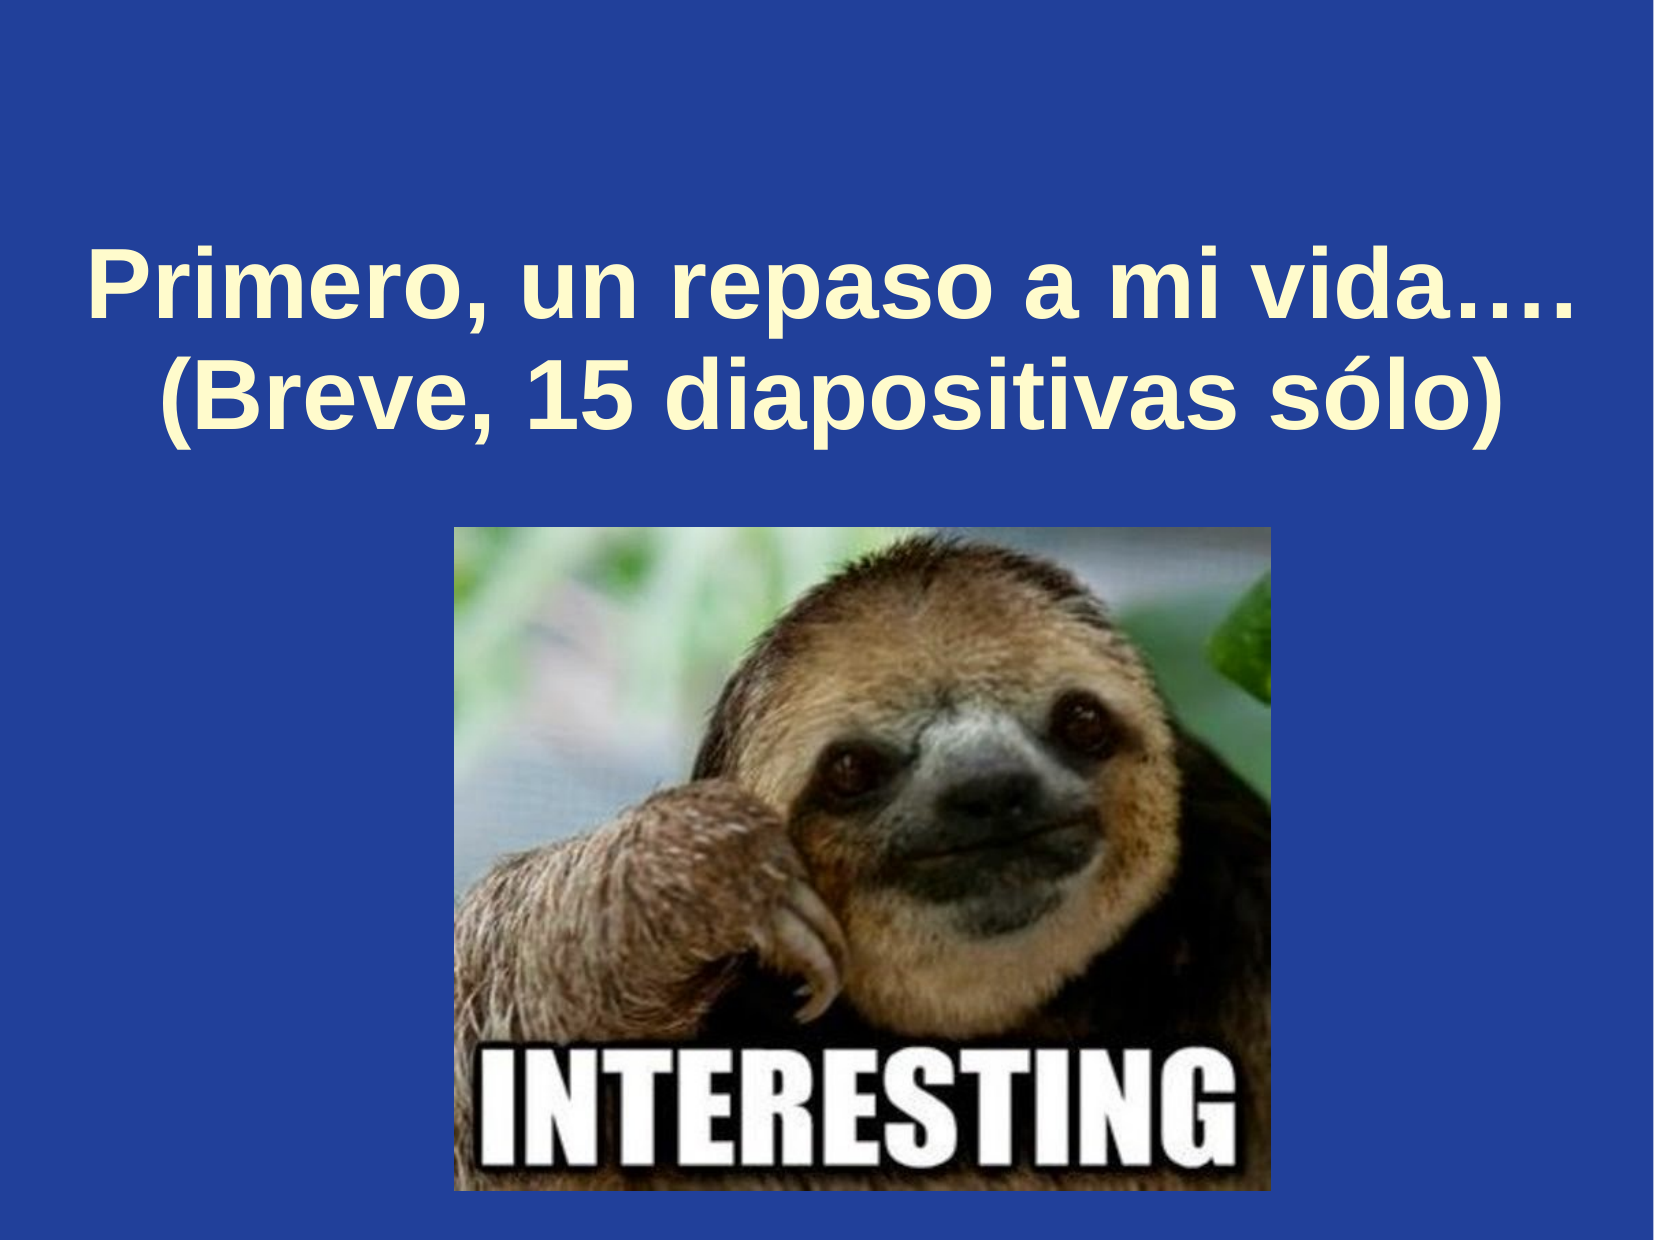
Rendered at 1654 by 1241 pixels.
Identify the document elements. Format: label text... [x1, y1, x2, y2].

title Primero, un repaso a mi vida…. (Breve, 15 diapositivas sólo) [59, 171, 1607, 508]
picture [454, 527, 1271, 1191]
